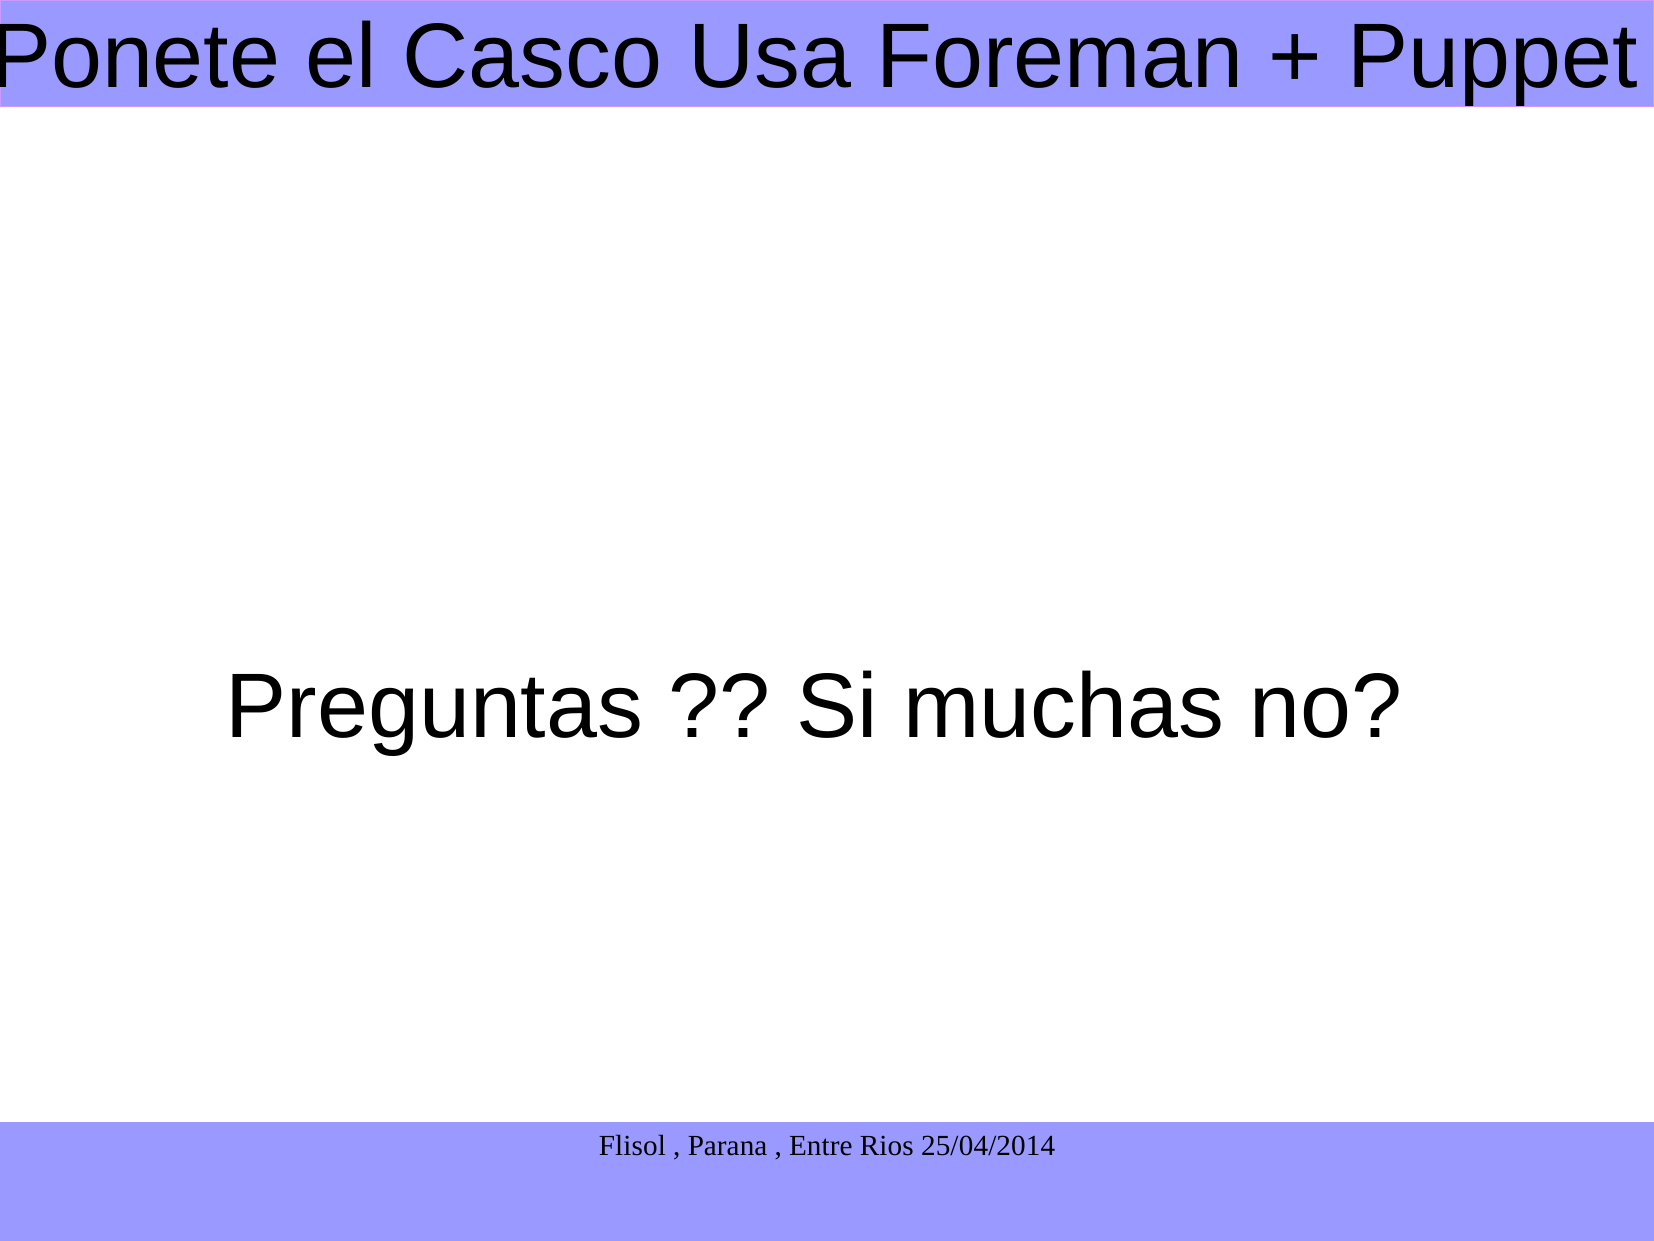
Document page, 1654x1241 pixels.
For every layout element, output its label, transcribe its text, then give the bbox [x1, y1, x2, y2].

subtitle Preguntas ?? Si muchas no? [70, 308, 1559, 1028]
title Ponete el Casco Usa Foreman + Puppet [0, 0, 1654, 160]
